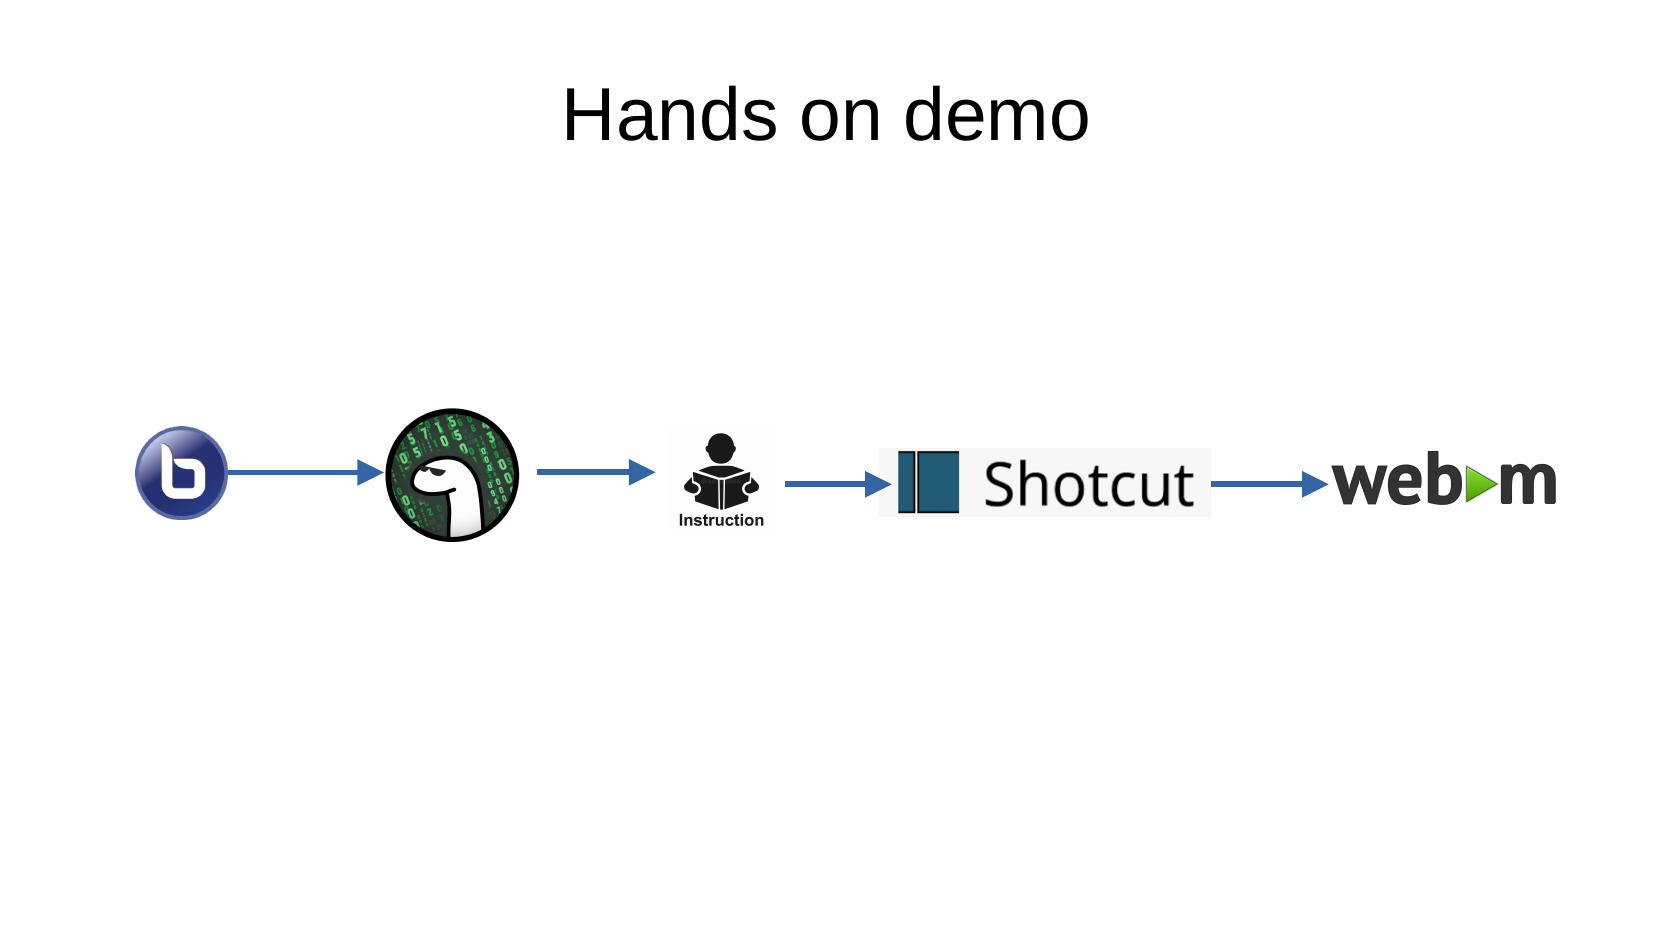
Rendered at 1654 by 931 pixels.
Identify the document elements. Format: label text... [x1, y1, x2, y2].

picture [1328, 451, 1559, 508]
title Hands on demo [82, 36, 1571, 193]
picture [383, 406, 521, 544]
picture [135, 426, 228, 520]
picture [667, 425, 776, 534]
picture [879, 448, 1211, 517]
